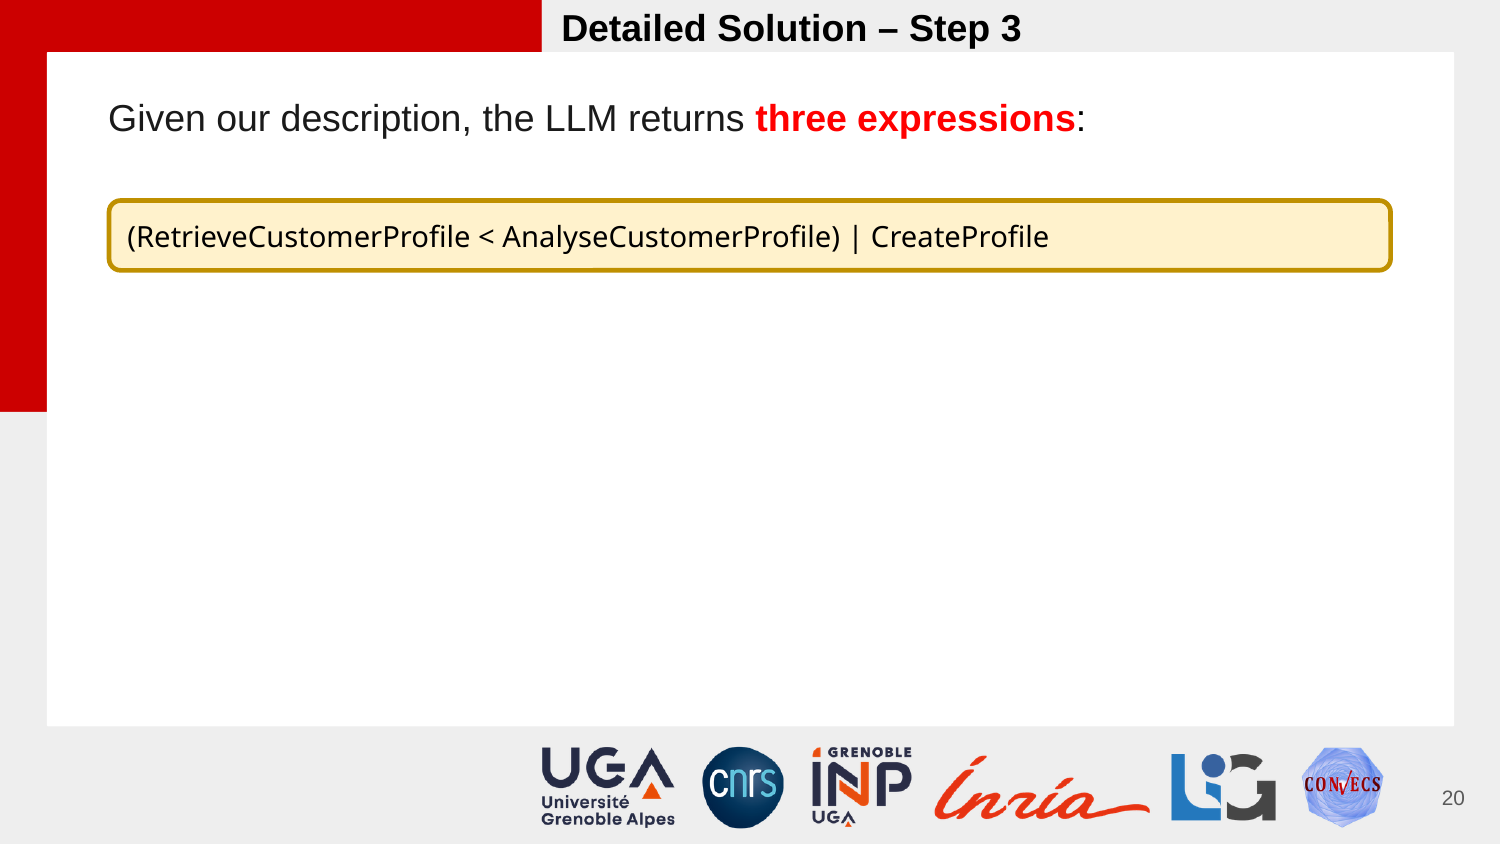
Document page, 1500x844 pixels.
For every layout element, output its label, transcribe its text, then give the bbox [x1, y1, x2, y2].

slide_number <numéro> [1389, 764, 1480, 830]
picture [0, 0, 1500, 844]
text_box Given our description, the LLM returns three expressions: [93, 90, 1377, 146]
text_box (RetrieveCustomerProfile < AnalyseCustomerProfile) | CreateProfile [109, 200, 1391, 271]
text_box Detailed Solution – Step 3 [546, 0, 1441, 55]
